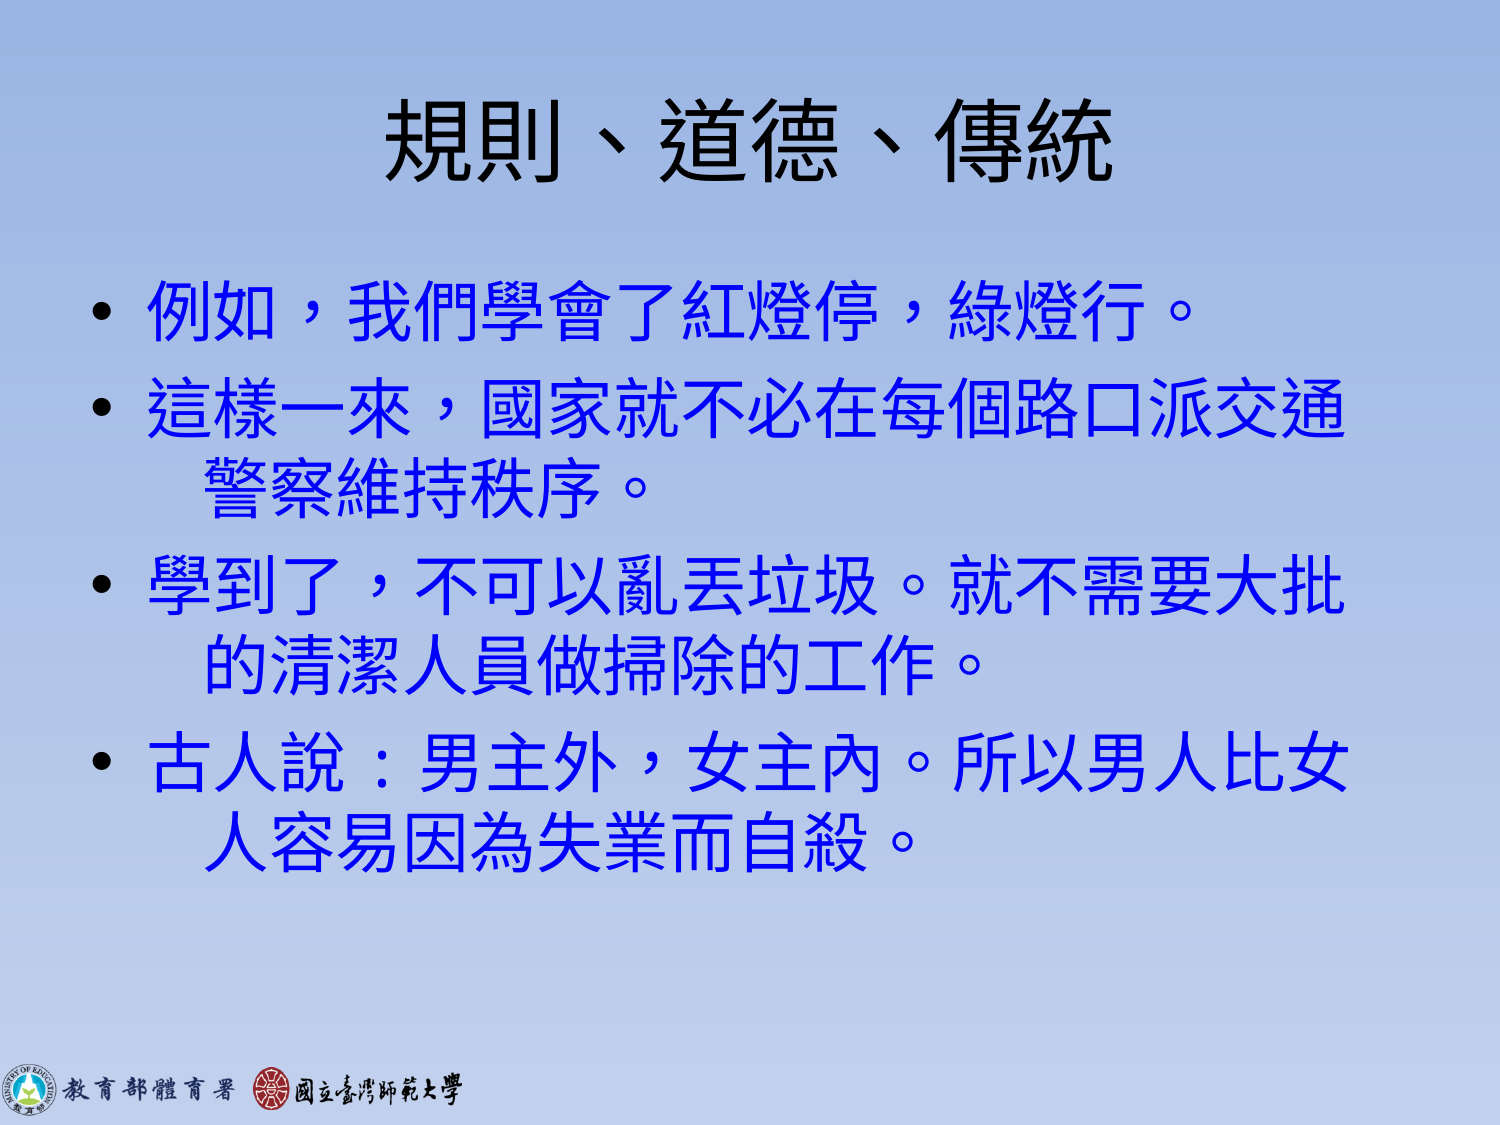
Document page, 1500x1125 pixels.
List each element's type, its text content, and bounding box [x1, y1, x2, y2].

list 例如，我們學會了紅燈停，綠燈行。 這樣一來，國家就不必在每個路口派交通警察維持秩序。 學到了，不可以亂丟垃圾。就不需要大批的清潔人員做掃除的工作。 古人說:男主外，女主內。所以男人比女人容易因為失業而自殺。 [75, 262, 1426, 1005]
title 規則、道德、傳統 [75, 45, 1426, 233]
